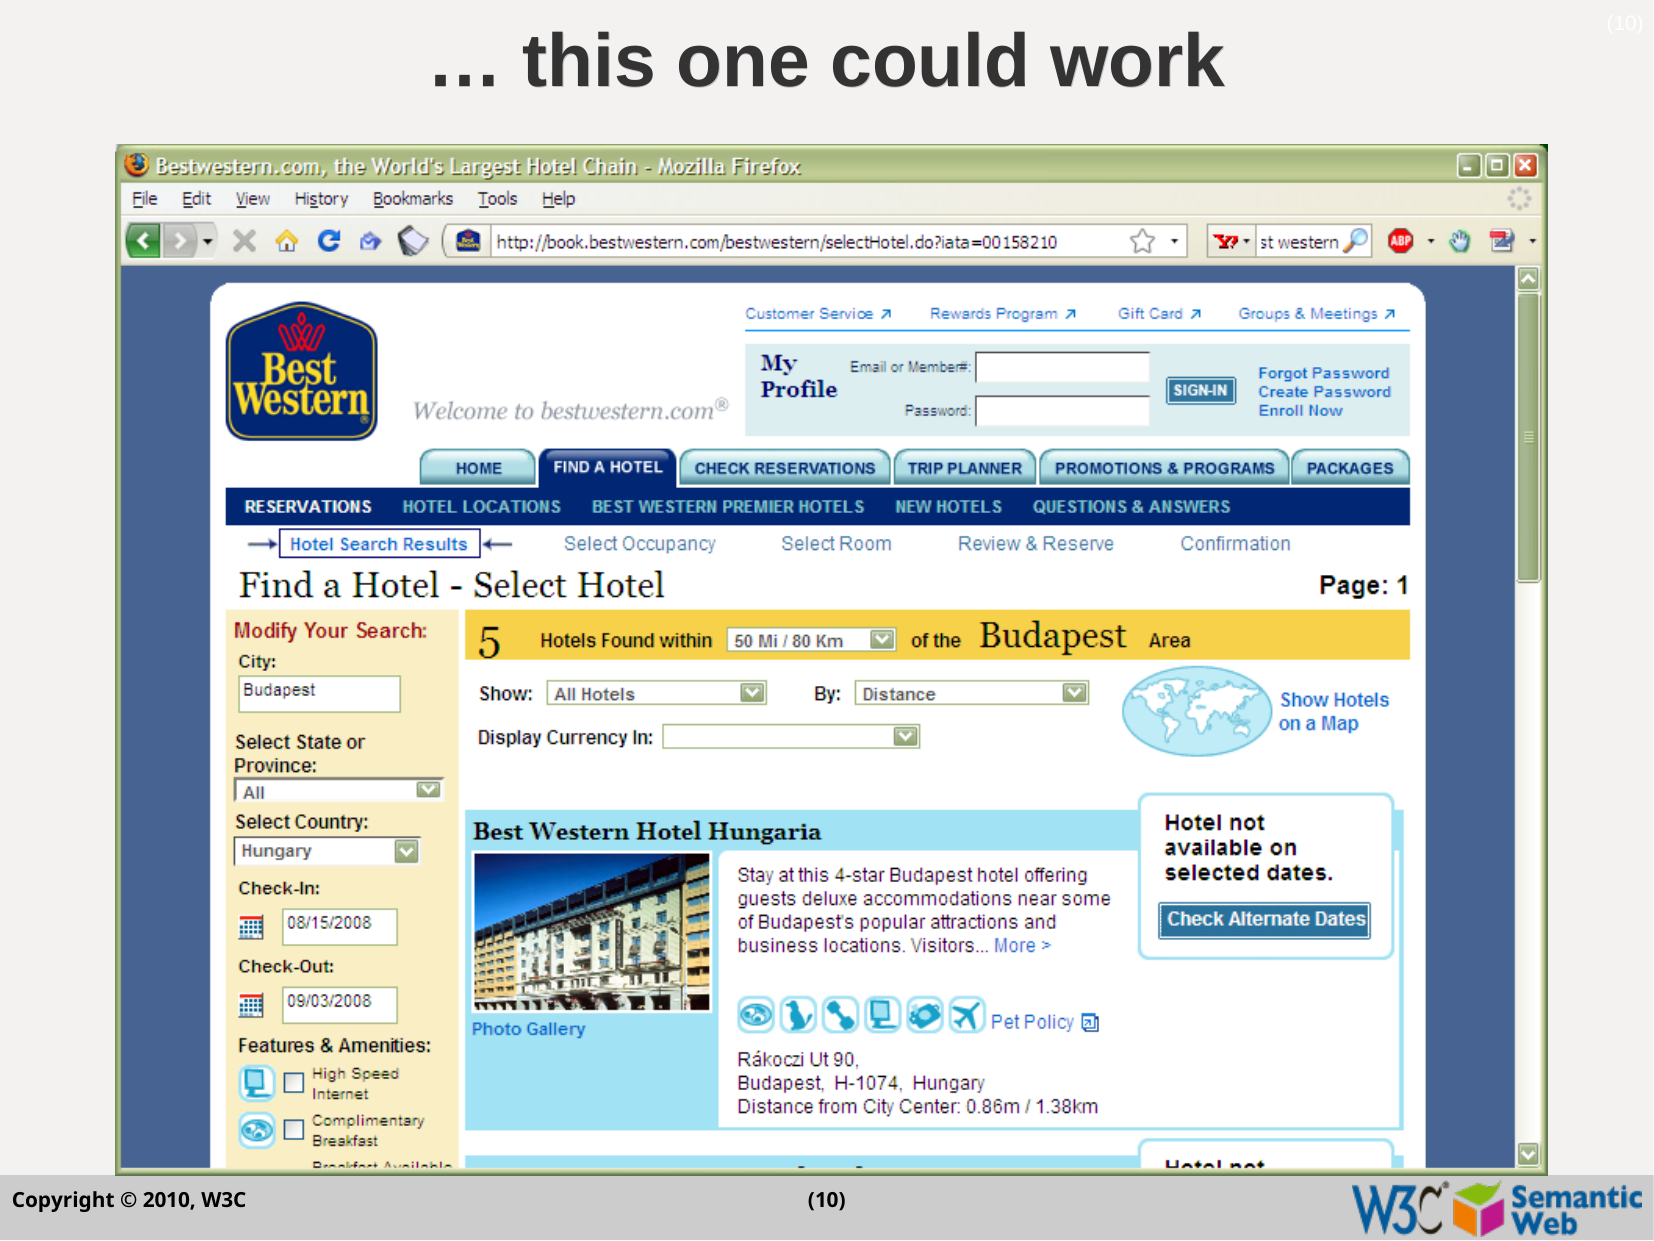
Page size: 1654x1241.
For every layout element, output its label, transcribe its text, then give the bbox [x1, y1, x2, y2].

picture [115, 144, 1548, 1177]
title … this one could work [0, 0, 1654, 119]
picture [1352, 1178, 1642, 1237]
